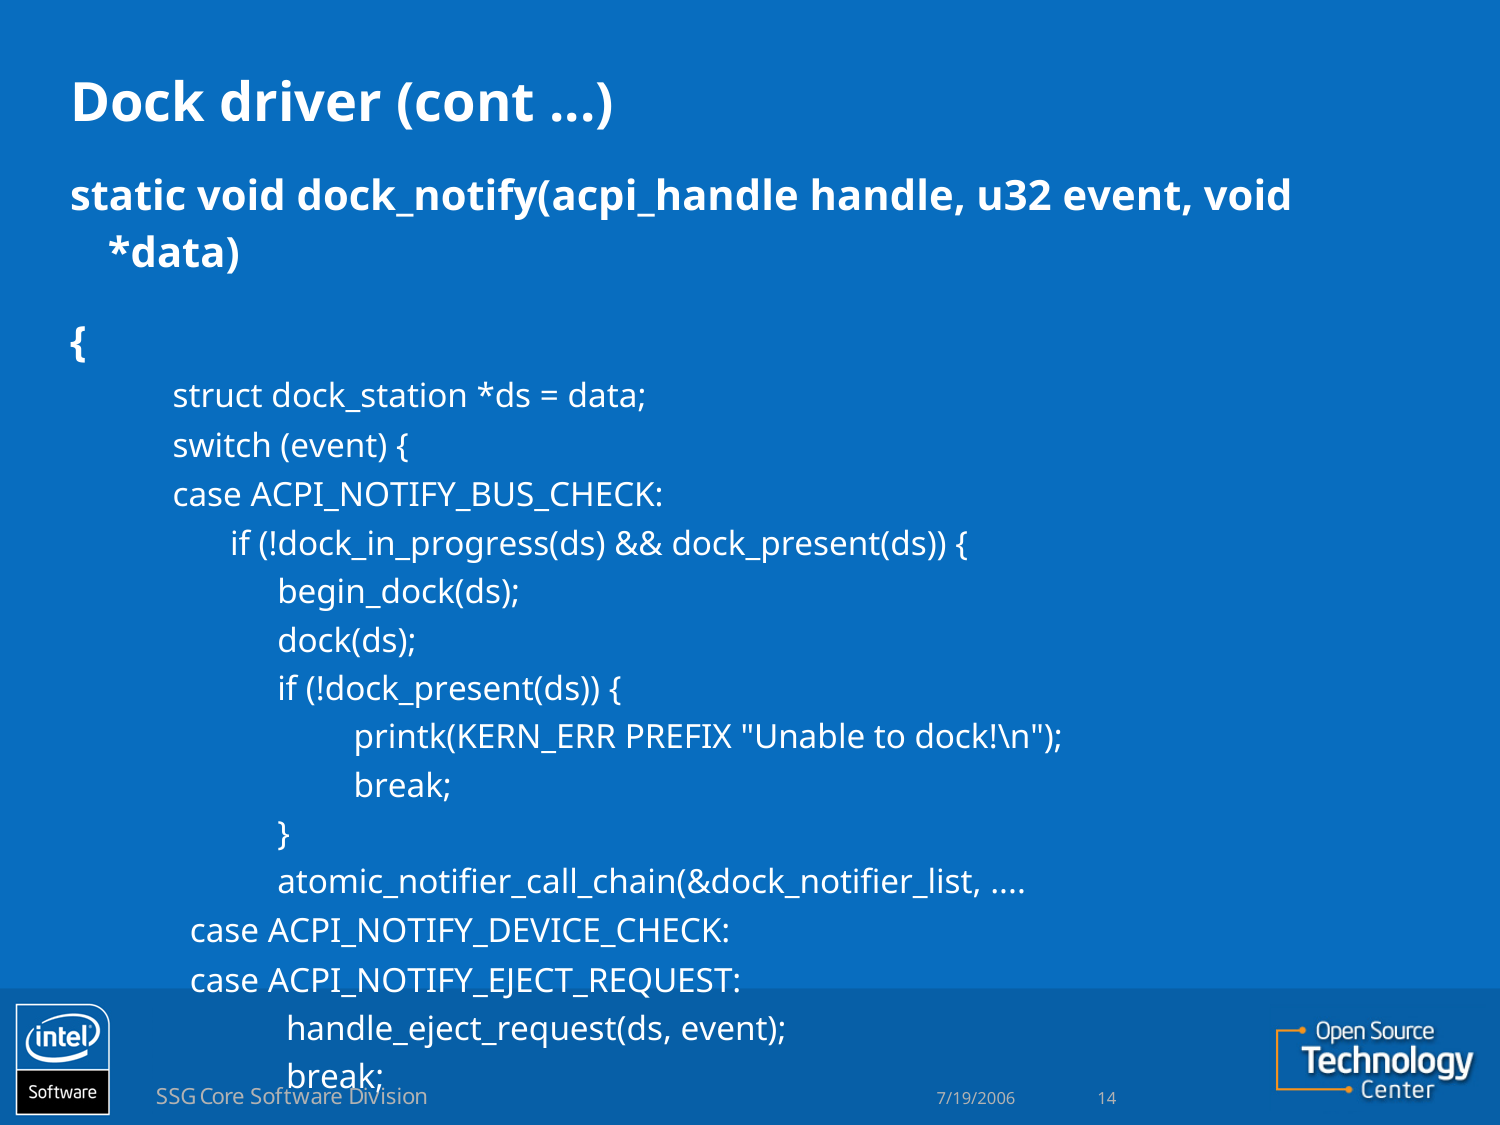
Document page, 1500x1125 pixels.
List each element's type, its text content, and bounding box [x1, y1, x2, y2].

picture [0, 0, 1500, 1125]
title Dock driver (cont ...) [70, 46, 1428, 155]
list static void dock_notify(acpi_handle handle, u32 event, void *data) { struct dock_station *ds = data; switch (event) { case ACPI_NOTIFY_BUS_CHECK: if (!dock_in_progress(ds) && dock_present(ds)) { begin_dock(ds); dock(ds); if (!dock_present(ds)) { printk(KERN_ERR PREFIX "Unable to dock!\n"); break; } atomic_notifier_call_chain(&dock_notifier_list, .... case ACPI_NOTIFY_DEVICE_CHECK: case ACPI_NOTIFY_EJECT_REQUEST: handle_eject_request(ds, event); break; [70, 166, 1428, 1125]
